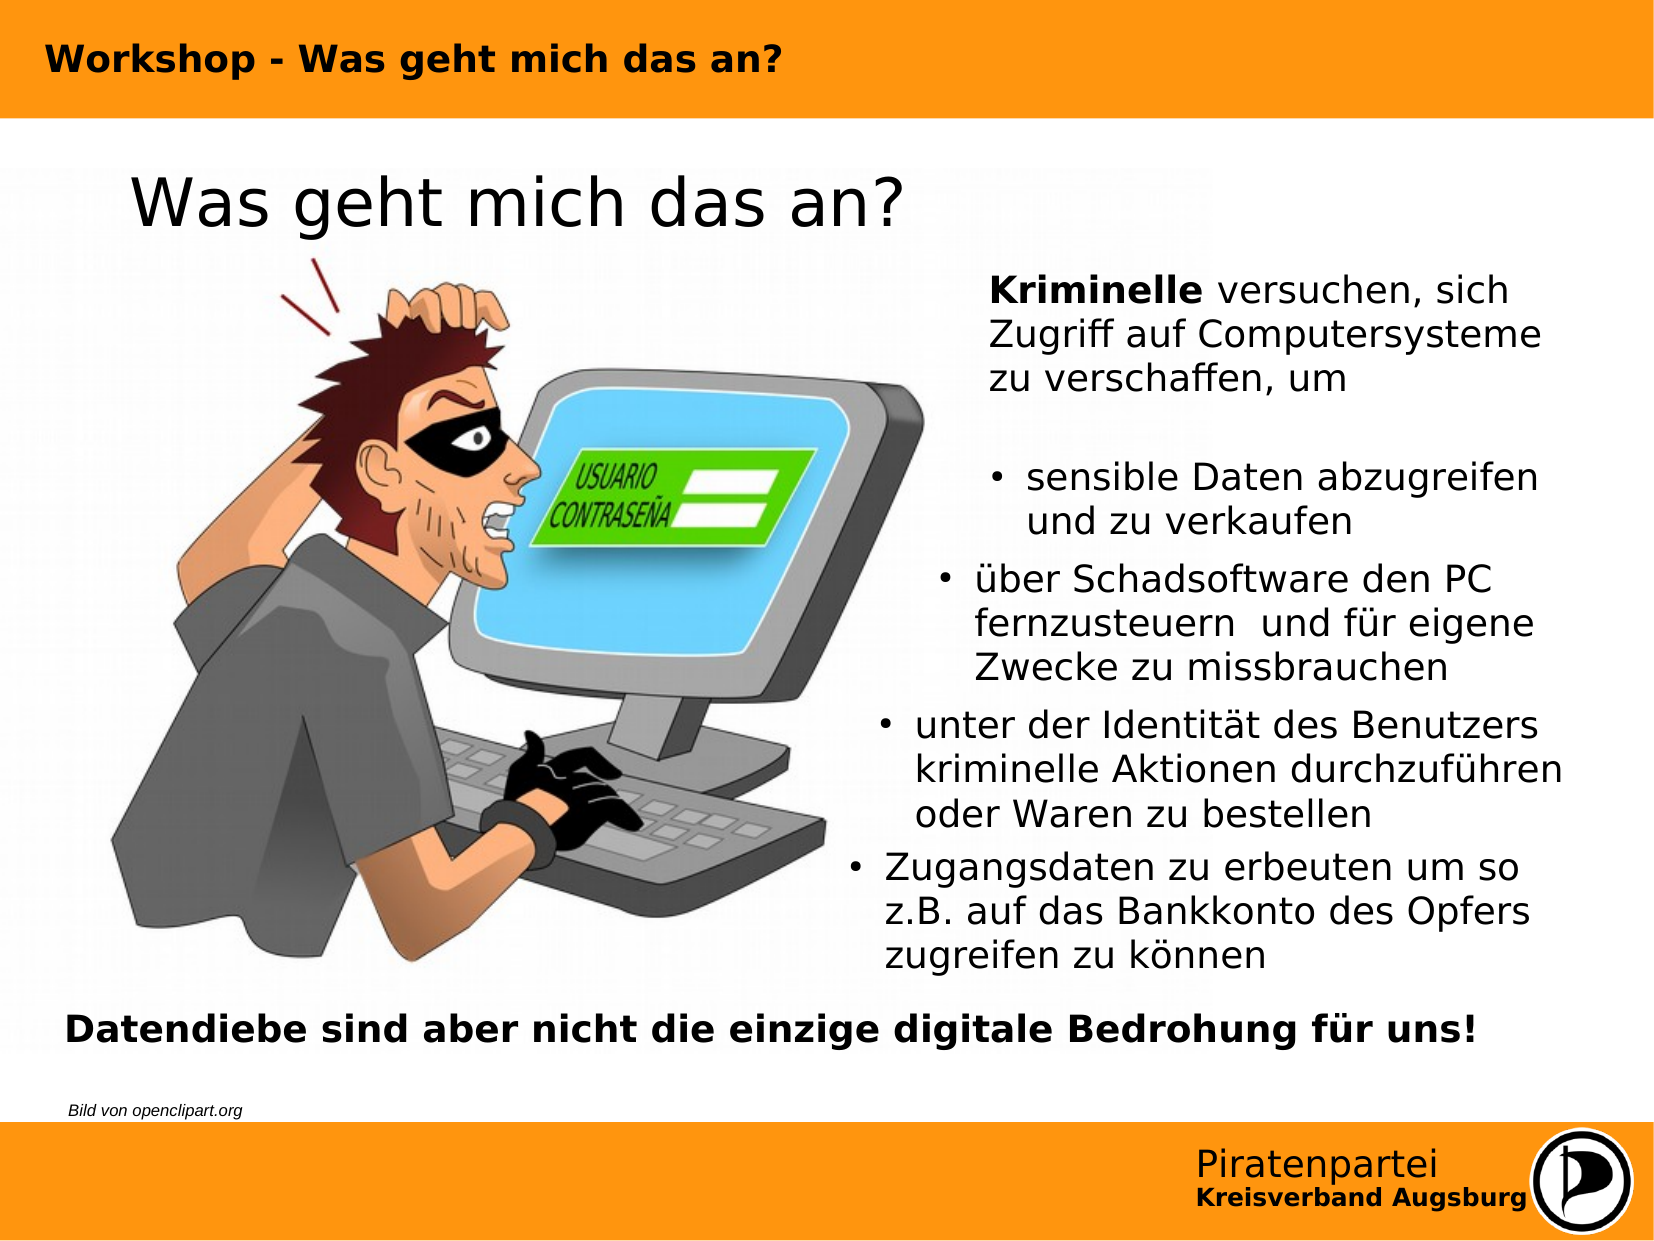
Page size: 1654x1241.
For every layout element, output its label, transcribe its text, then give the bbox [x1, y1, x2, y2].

picture [0, 168, 1213, 1054]
text_box Datendiebe sind aber nicht die einzige digitale Bedrohung für uns! [49, 998, 1607, 1089]
picture [943, 809, 954, 825]
text_box Bild von openclipart.org [53, 1092, 409, 1127]
text_box über Schadsoftware den PC fernzusteuern und für eigene Zwecke zu missbrauchen [924, 549, 1614, 715]
text_box Zugangsdaten zu erbeuten um so z.B. auf das Bankkonto des Opfers zugreifen zu können [834, 837, 1598, 982]
text_box sensible Daten abzugreifen und zu verkaufen [975, 447, 1633, 564]
picture [1208, 809, 1213, 825]
picture [1017, 802, 1027, 822]
text_box Was geht mich das an? [115, 155, 1560, 248]
text_box Kriminelle versuchen, sich Zugriff auf Computersysteme zu verschaffen, um [973, 260, 1580, 428]
text_box unter der Identität des Benutzers kriminelle Aktionen durchzuführen oder Waren zu bestellen [864, 695, 1600, 802]
picture [1529, 1127, 1634, 1235]
picture [1032, 802, 1042, 822]
text_box Workshop - Was geht mich das an? [29, 29, 1329, 88]
